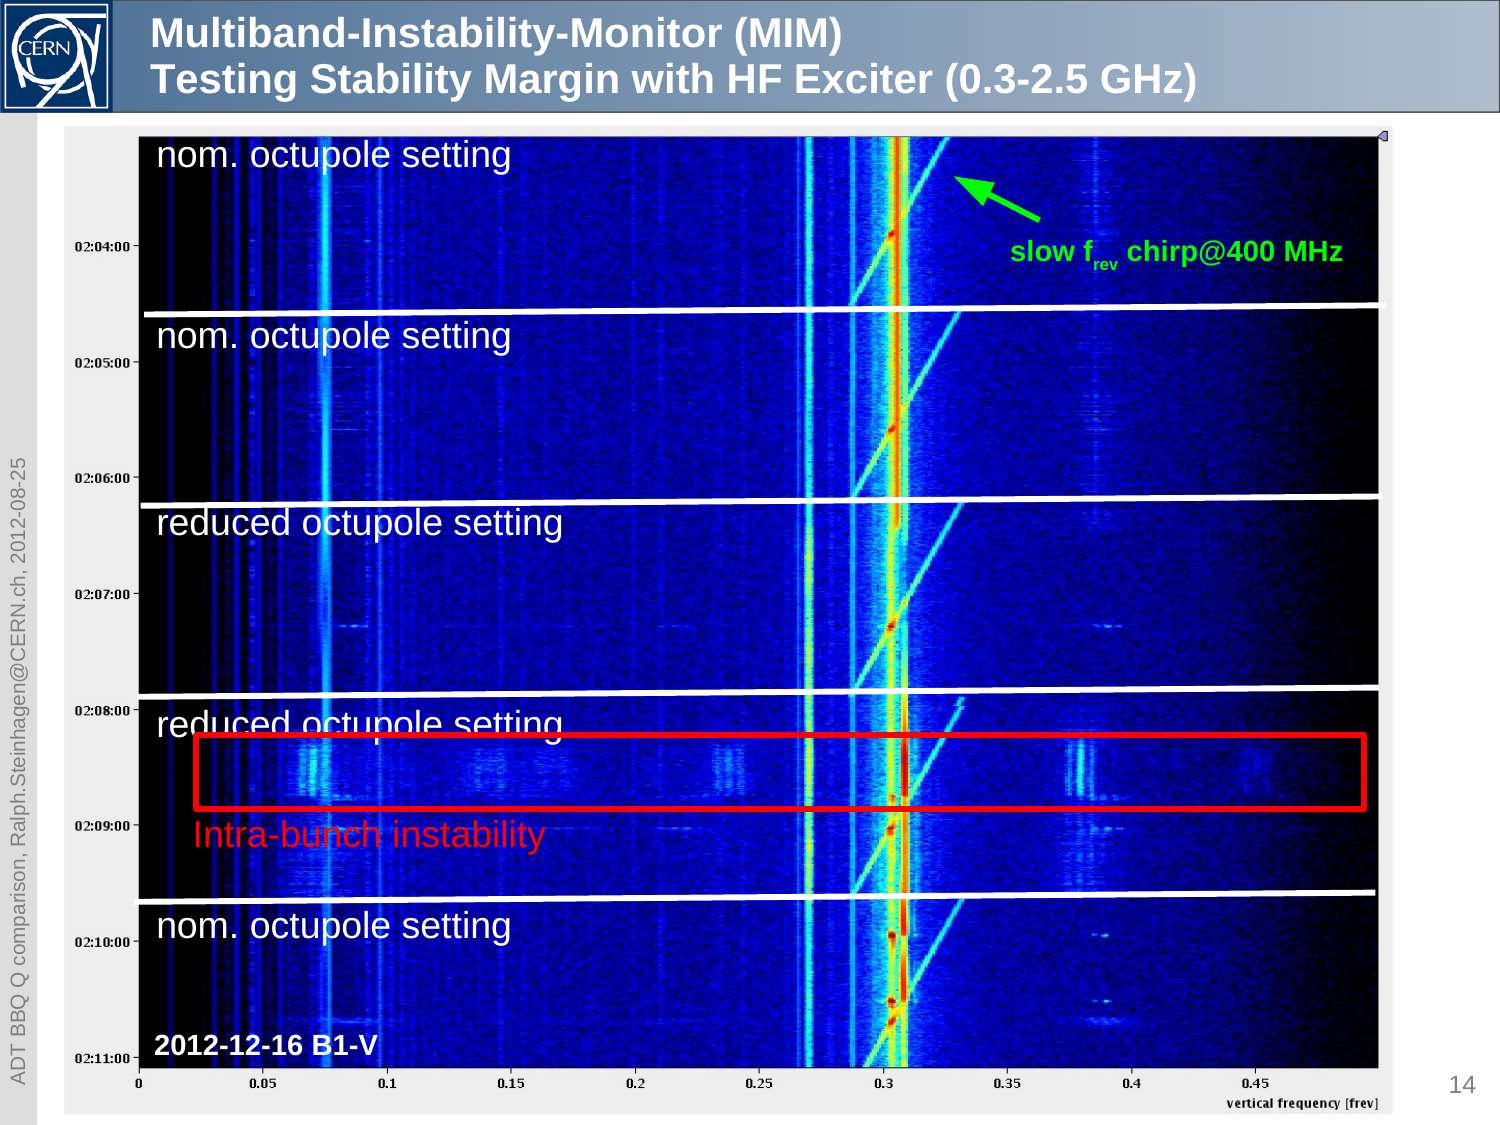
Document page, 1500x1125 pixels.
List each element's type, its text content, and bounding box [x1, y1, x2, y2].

text_box slow frev chirp@400 MHz [1010, 226, 1369, 283]
picture [64, 126, 1393, 1114]
text_box Intra-bunch instability [177, 806, 561, 863]
title Multiband-Instability-Monitor (MIM) Testing Stability Margin with HF Exciter (0.3-2.5 GHz) [150, 0, 1500, 113]
text_box reduced octupole setting [199, 738, 820, 785]
text_box reduced octupole setting [141, 695, 820, 785]
picture [0, 0, 113, 113]
text_box 2012-12-16 B1-V [154, 1017, 441, 1074]
text_box nom. octupole setting [141, 306, 739, 395]
text_box nom. octupole setting [141, 897, 739, 986]
text_box reduced octupole setting [141, 494, 820, 583]
text_box nom. octupole setting [141, 126, 739, 215]
